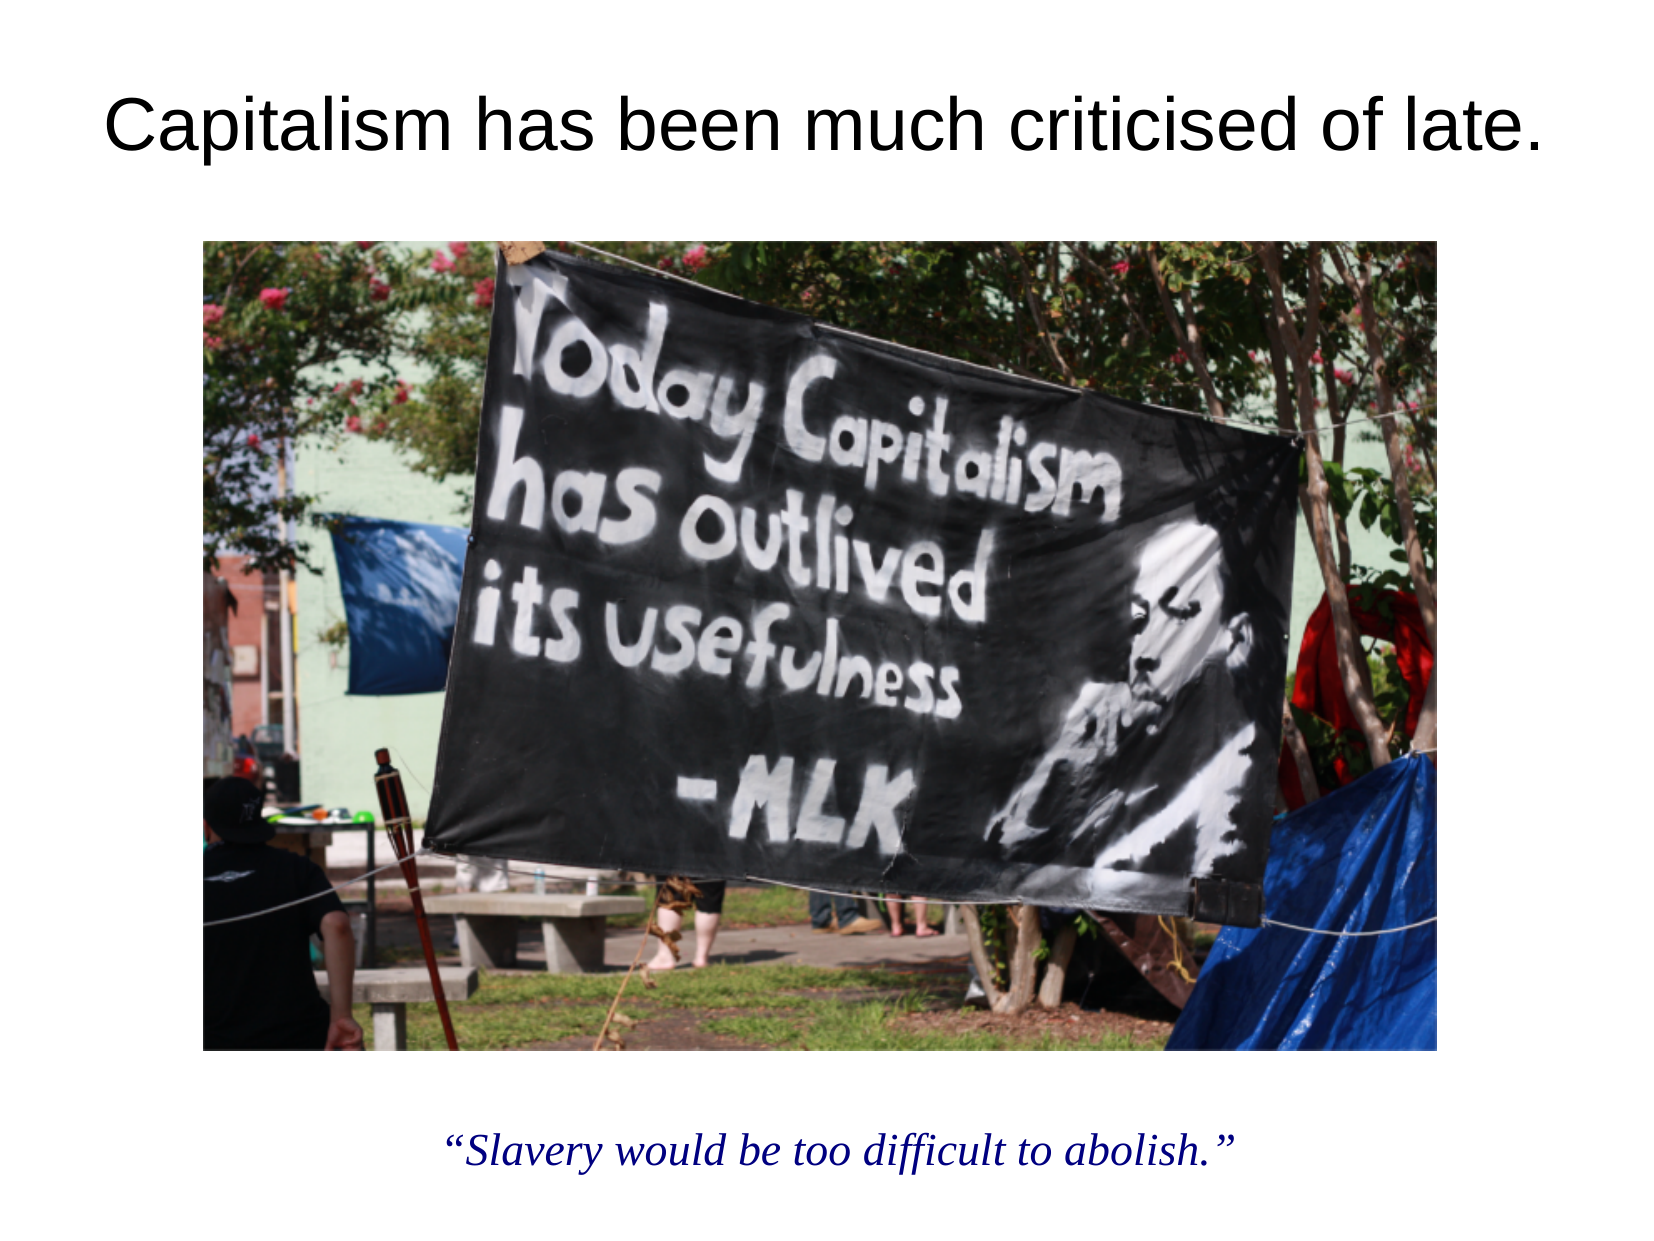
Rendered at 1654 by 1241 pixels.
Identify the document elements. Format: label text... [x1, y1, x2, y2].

text_box Capitalism has been much criticised of late. [21, 88, 1630, 173]
text_box “Slavery would be too difficult to abolish.” [82, 1128, 1560, 1180]
picture [203, 241, 1437, 1051]
